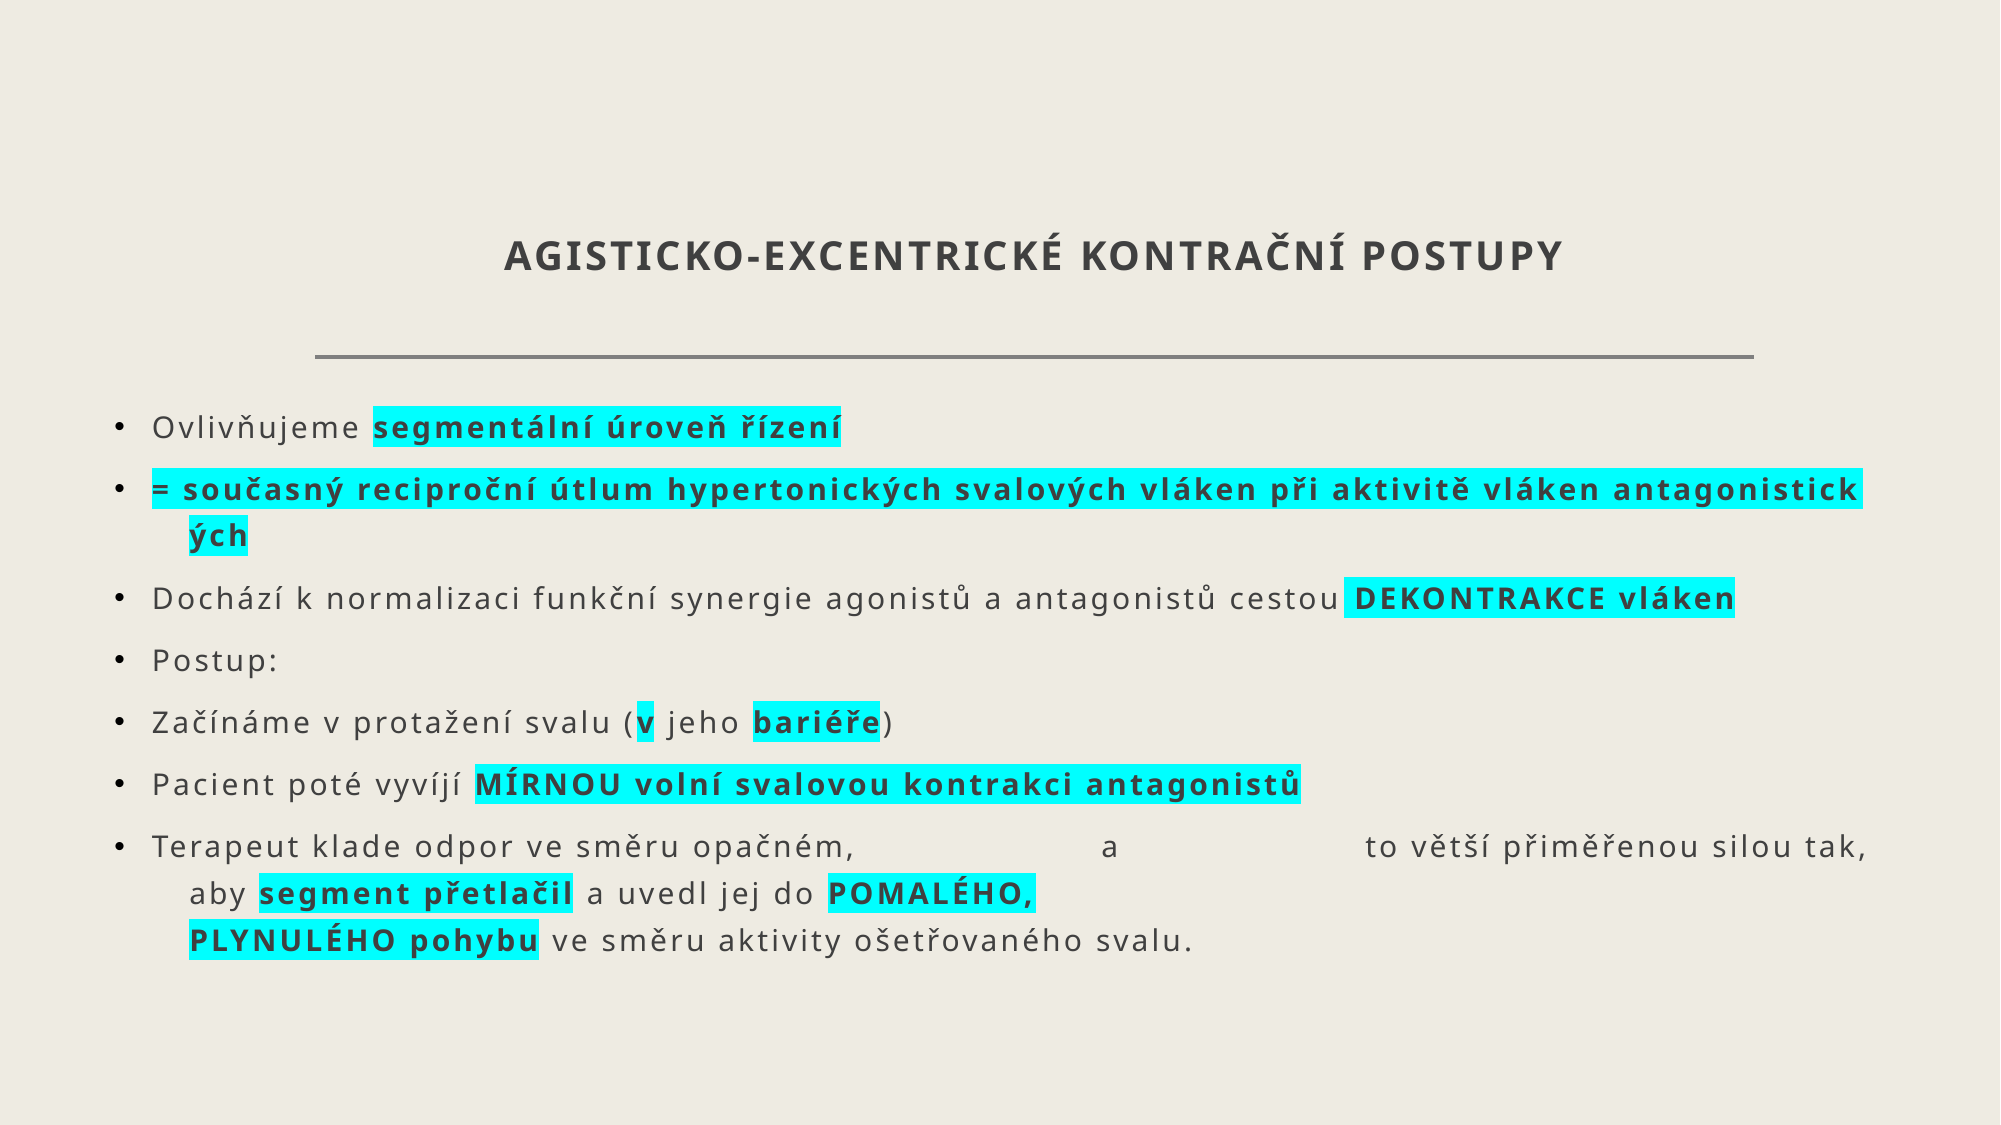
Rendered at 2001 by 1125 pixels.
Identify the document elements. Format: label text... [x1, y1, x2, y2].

title AGISTICKO-EXCENTRICKÉ KONTRAČNÍ POSTUPY [315, 72, 1754, 294]
list Ovlivňujeme segmentální úroveň řízení = současný reciproční útlum hypertonických svalových vláken při aktivitě vláken antagonistických Dochází k normalizaci funkční synergie agonistů a antagonistů cestou DEKONTRAKCE vláken Postup: Začínáme v protažení svalu (v jeho bariéře) Pacient poté vyvíjí MÍRNOU volní svalovou kontrakci antagonistů Terapeut klade odpor ve směru opačném, a to větší přiměřenou silou tak, aby segment přetlačil a uvedl jej do POMALÉHO, PLYNULÉHO pohybu ve směru aktivity ošetřovaného svalu. [96, 379, 1890, 979]
